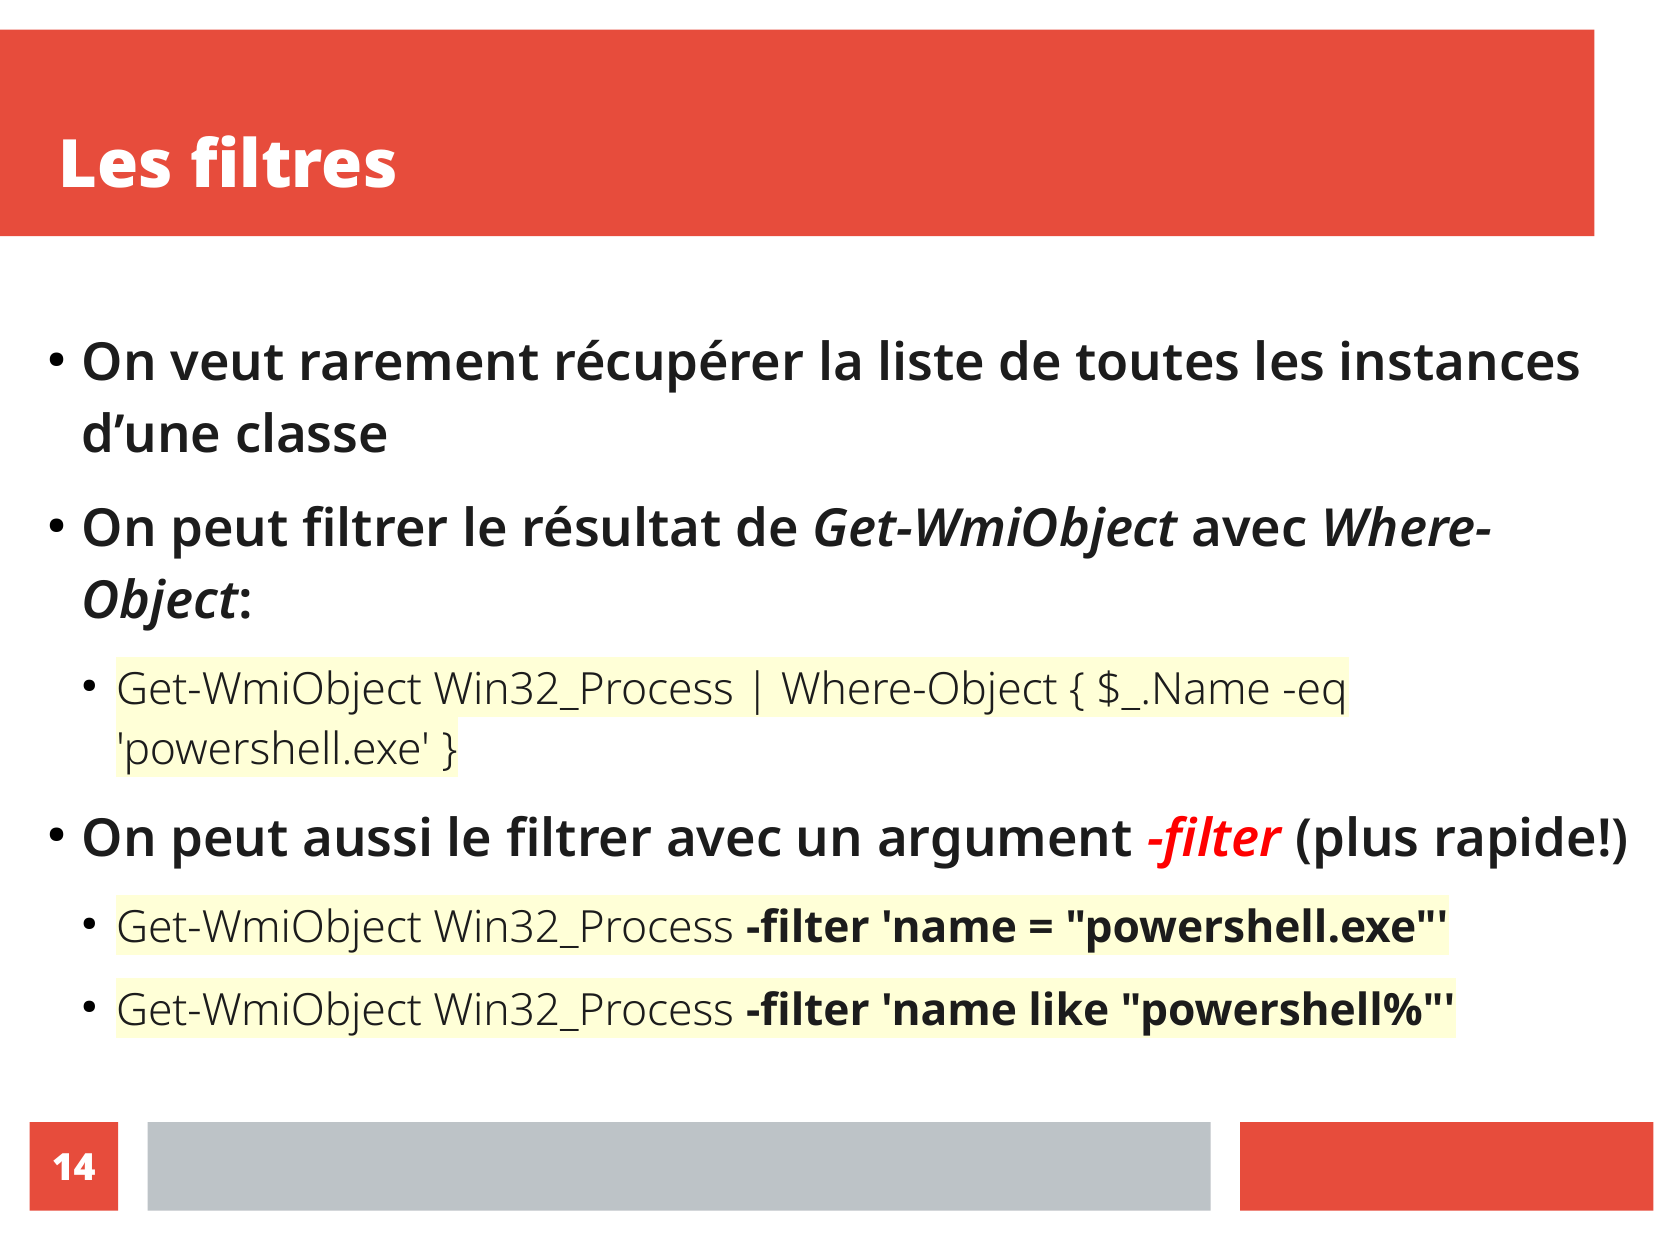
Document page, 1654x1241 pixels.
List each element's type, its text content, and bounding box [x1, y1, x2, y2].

title Les filtres [59, 59, 1595, 207]
list On veut rarement récupérer la liste de toutes les instances d’une classe On peut filtrer le résultat de Get-WmiObject avec Where-Object: Get-WmiObject Win32_Process | Where-Object { $_.Name -eq 'powershell.exe' } On peut aussi le filtrer avec un argument -filter (plus rapide!) Get-WmiObject Win32_Process -filter 'name = "powershell.exe"' Get-WmiObject Win32_Process -filter 'name like "powershell%"' [47, 324, 1630, 1093]
